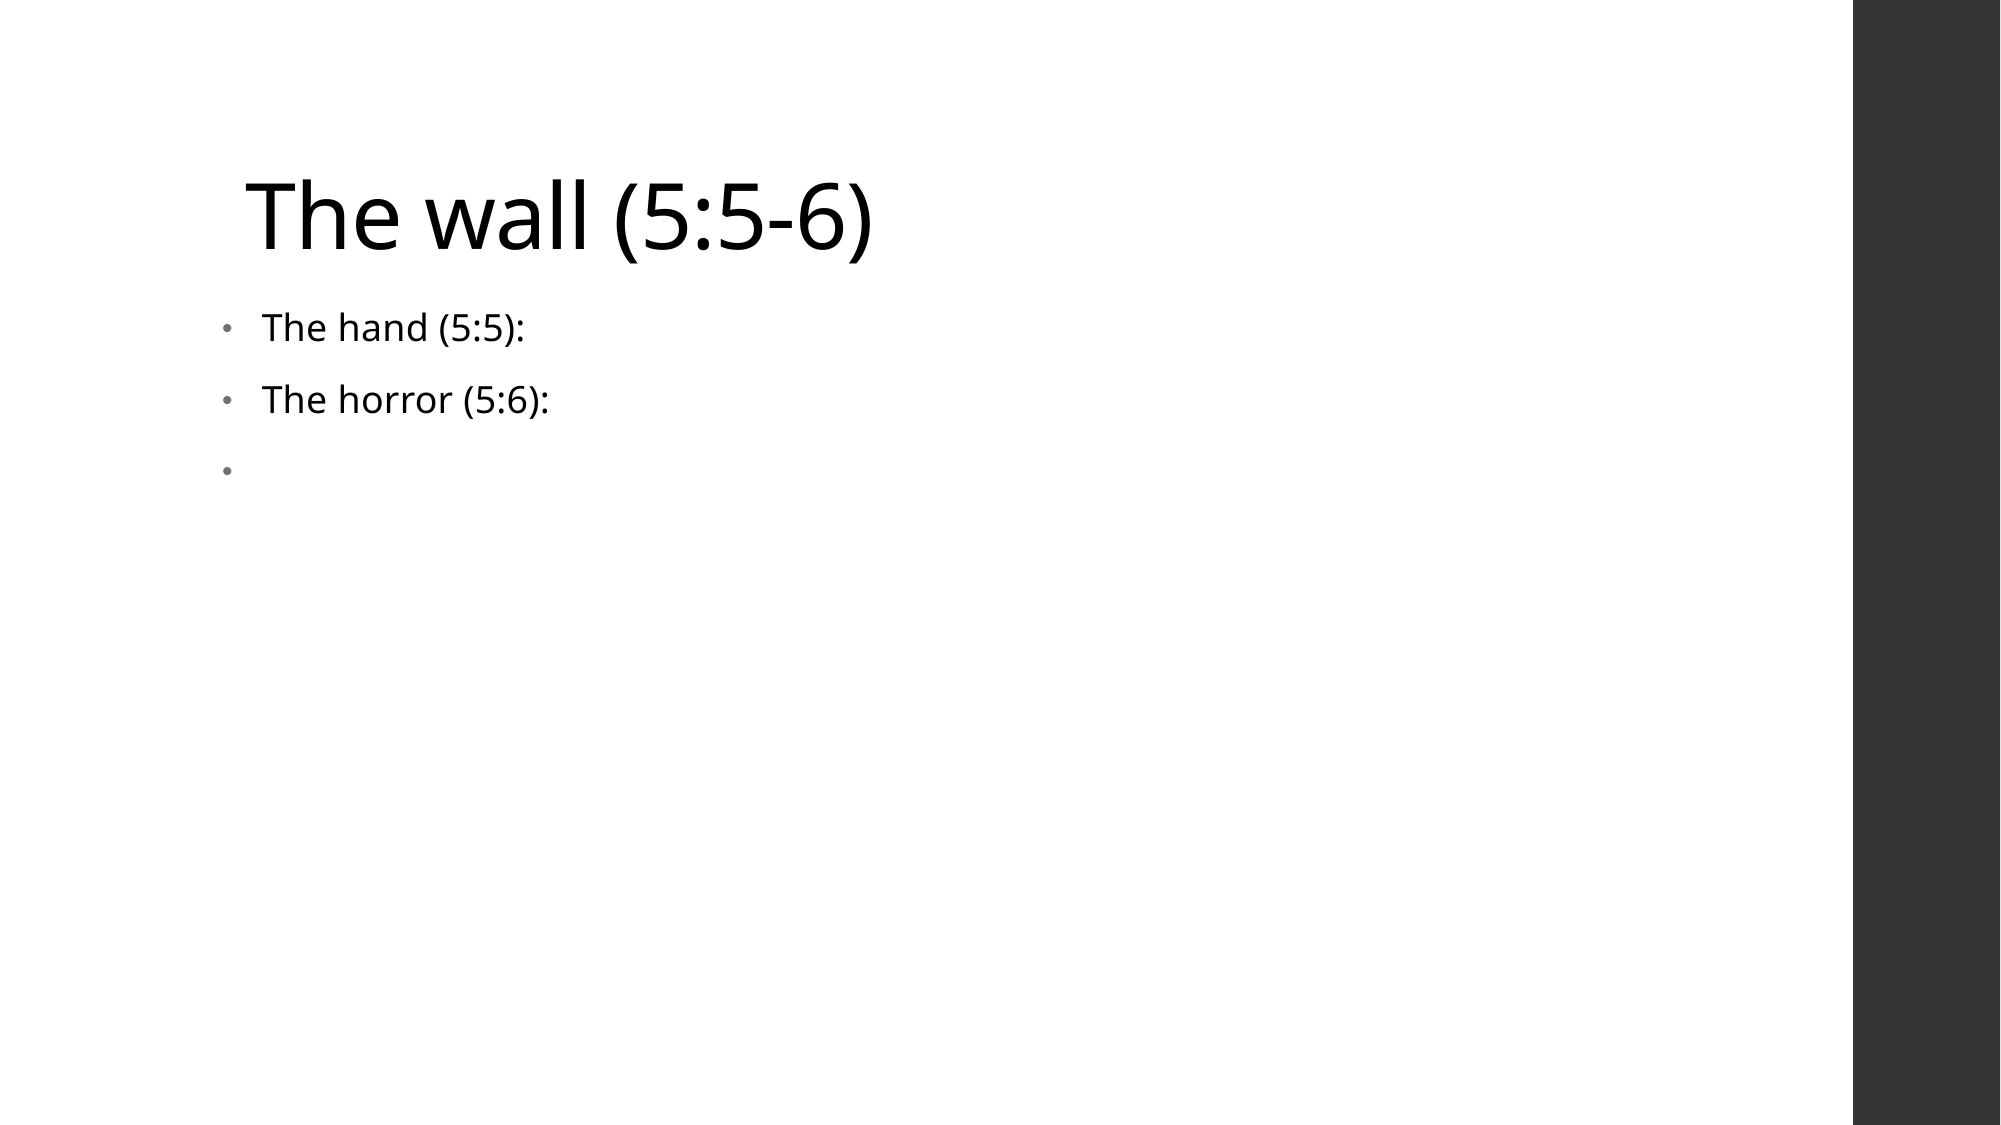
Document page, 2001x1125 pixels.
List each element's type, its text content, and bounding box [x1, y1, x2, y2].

title The wall (5:5-6) [206, 60, 1797, 278]
list The hand (5:5): The horror (5:6): [206, 299, 1617, 1014]
